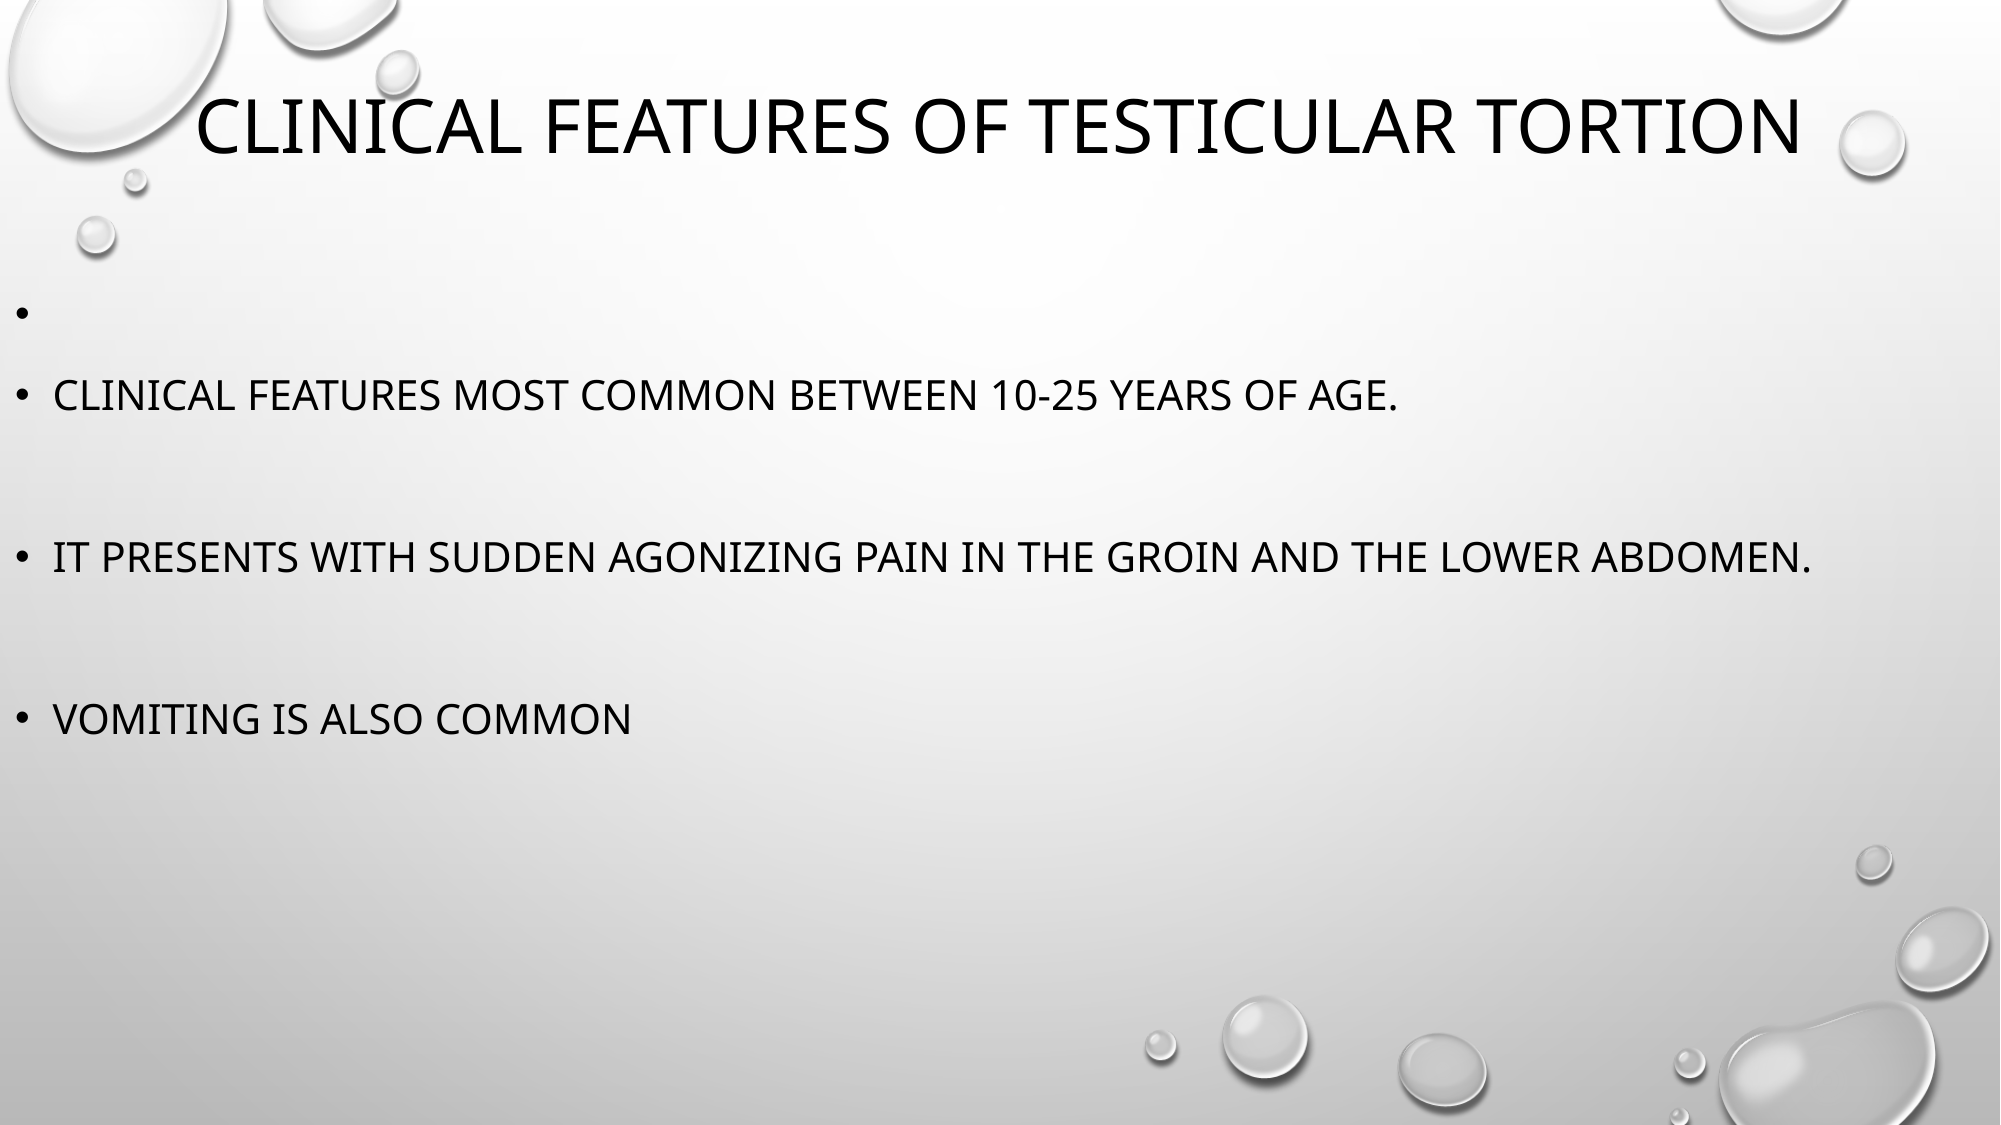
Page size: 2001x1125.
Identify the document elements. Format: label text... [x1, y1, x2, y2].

list Clinical Features Most common between 10-25 years of age. It presents with sudden agonizing pain in the groin and the lower abdomen. Vomiting is also common [0, 280, 2000, 1125]
title Clinical Features OF TESTICULAR TORTION [0, 0, 2000, 259]
